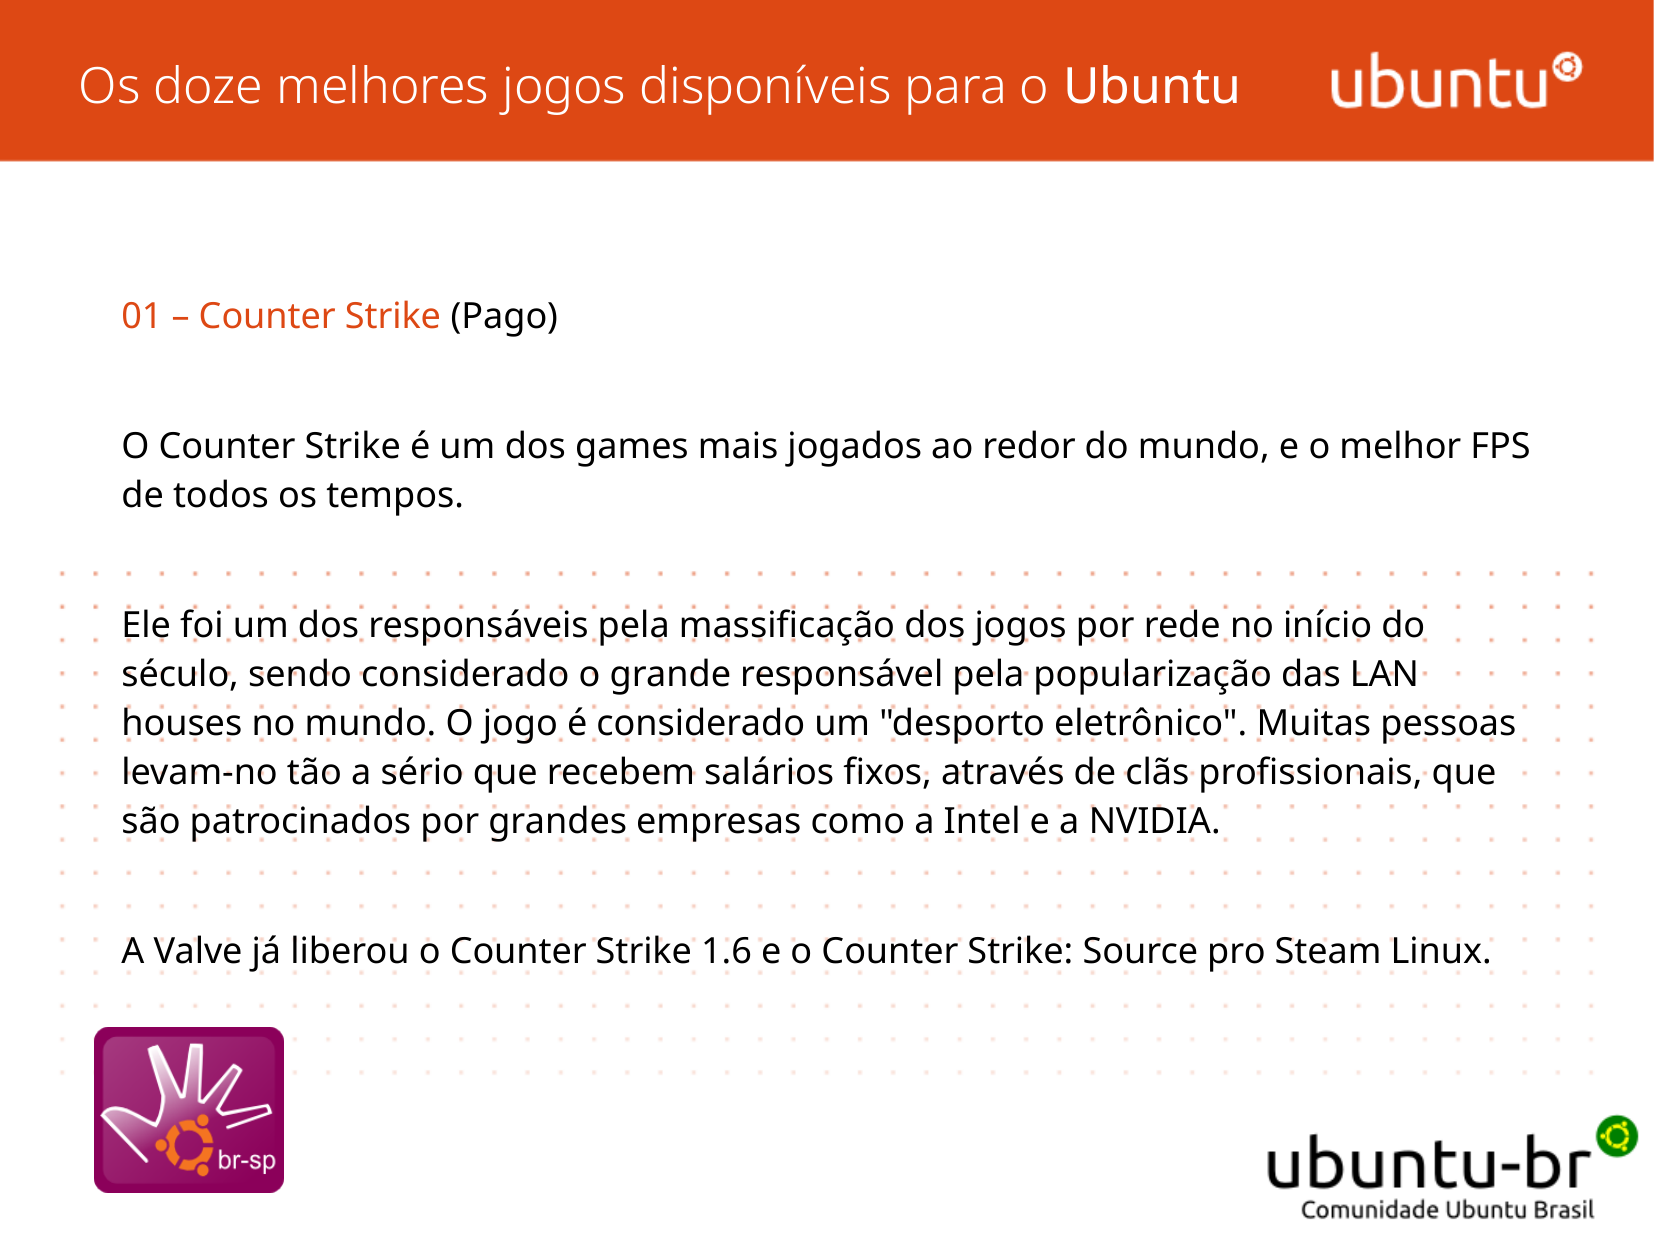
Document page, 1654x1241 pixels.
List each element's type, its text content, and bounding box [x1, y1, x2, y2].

list 01 – Counter Strike (Pago) O Counter Strike é um dos games mais jogados ao redor do mundo, e o melhor FPS de todos os tempos. Ele foi um dos responsáveis pela massificação dos jogos por rede no início do século, sendo considerado o grande responsável pela popularização das LAN houses no mundo. O jogo é considerado um "desporto eletrônico". Muitas pessoas levam-no tão a sério que recebem salários fixos, através de clãs profissionais, que são patrocinados por grandes empresas como a Intel e a NVIDIA. A Valve já liberou o Counter Strike 1.6 e o Counter Strike: Source pro Steam Linux. [83, 290, 1539, 1010]
picture [0, 0, 1654, 1241]
title Os doze melhores jogos disponíveis para o Ubuntu [41, 32, 1300, 137]
